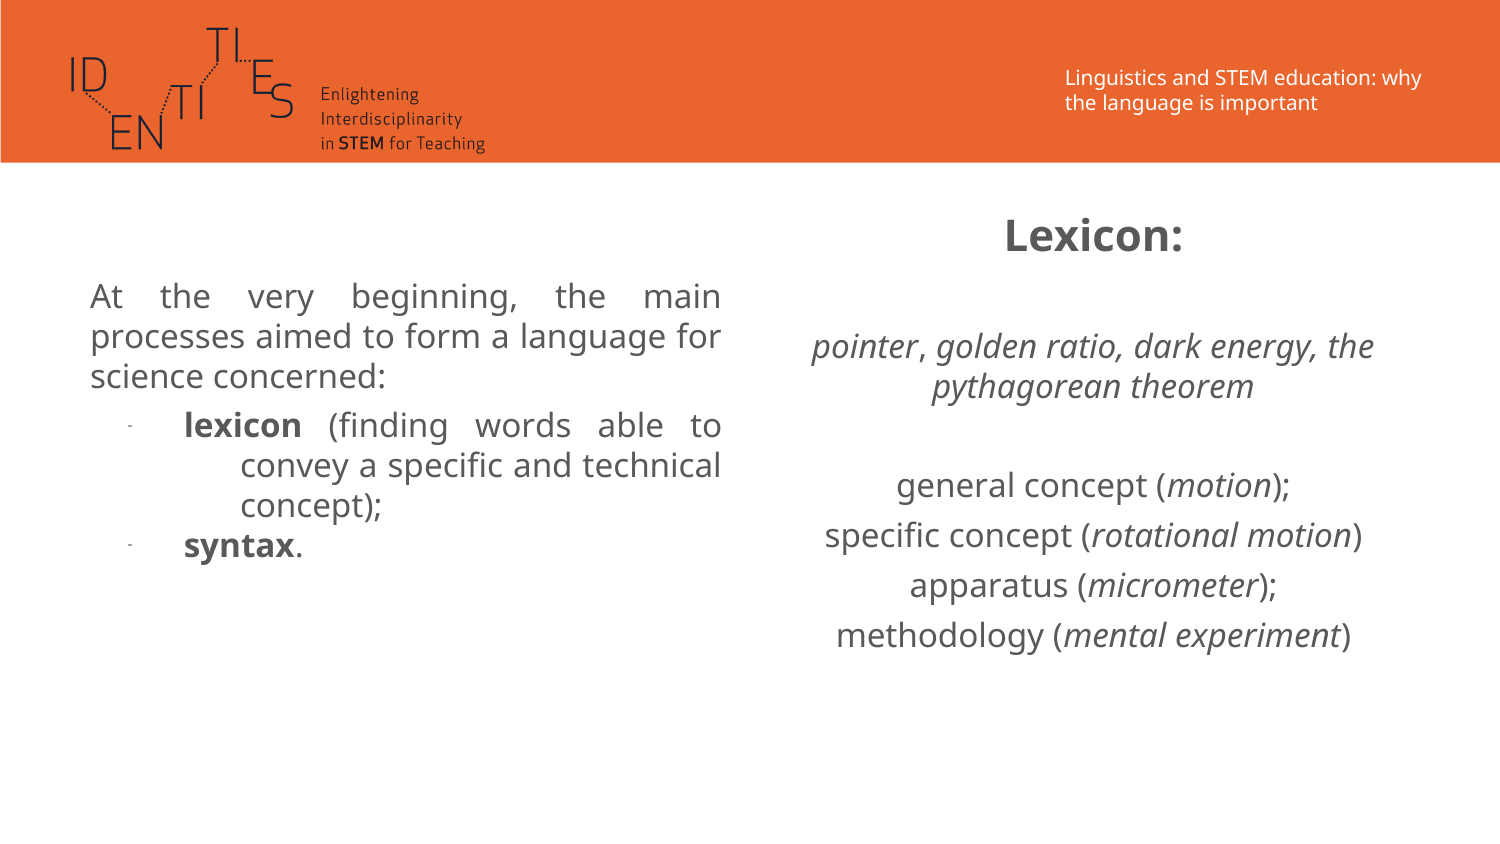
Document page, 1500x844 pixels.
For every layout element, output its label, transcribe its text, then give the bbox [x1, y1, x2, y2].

text_box Linguistics and STEM education: why the language is important [1049, 57, 1472, 164]
picture [71, 24, 485, 157]
text_box [0, 0, 1500, 163]
list pointer, golden ratio, dark energy, the pythagorean theorem general concept (motion); specific concept (rotational motion) apparatus (micrometer); methodology (mental experiment) [761, 267, 1426, 754]
list Lexicon: [761, 188, 1426, 267]
list At the very beginning, the main processes aimed to form a language for science concerned: lexicon (finding words able to convey a specific and technical concept); syntax. [75, 267, 738, 754]
